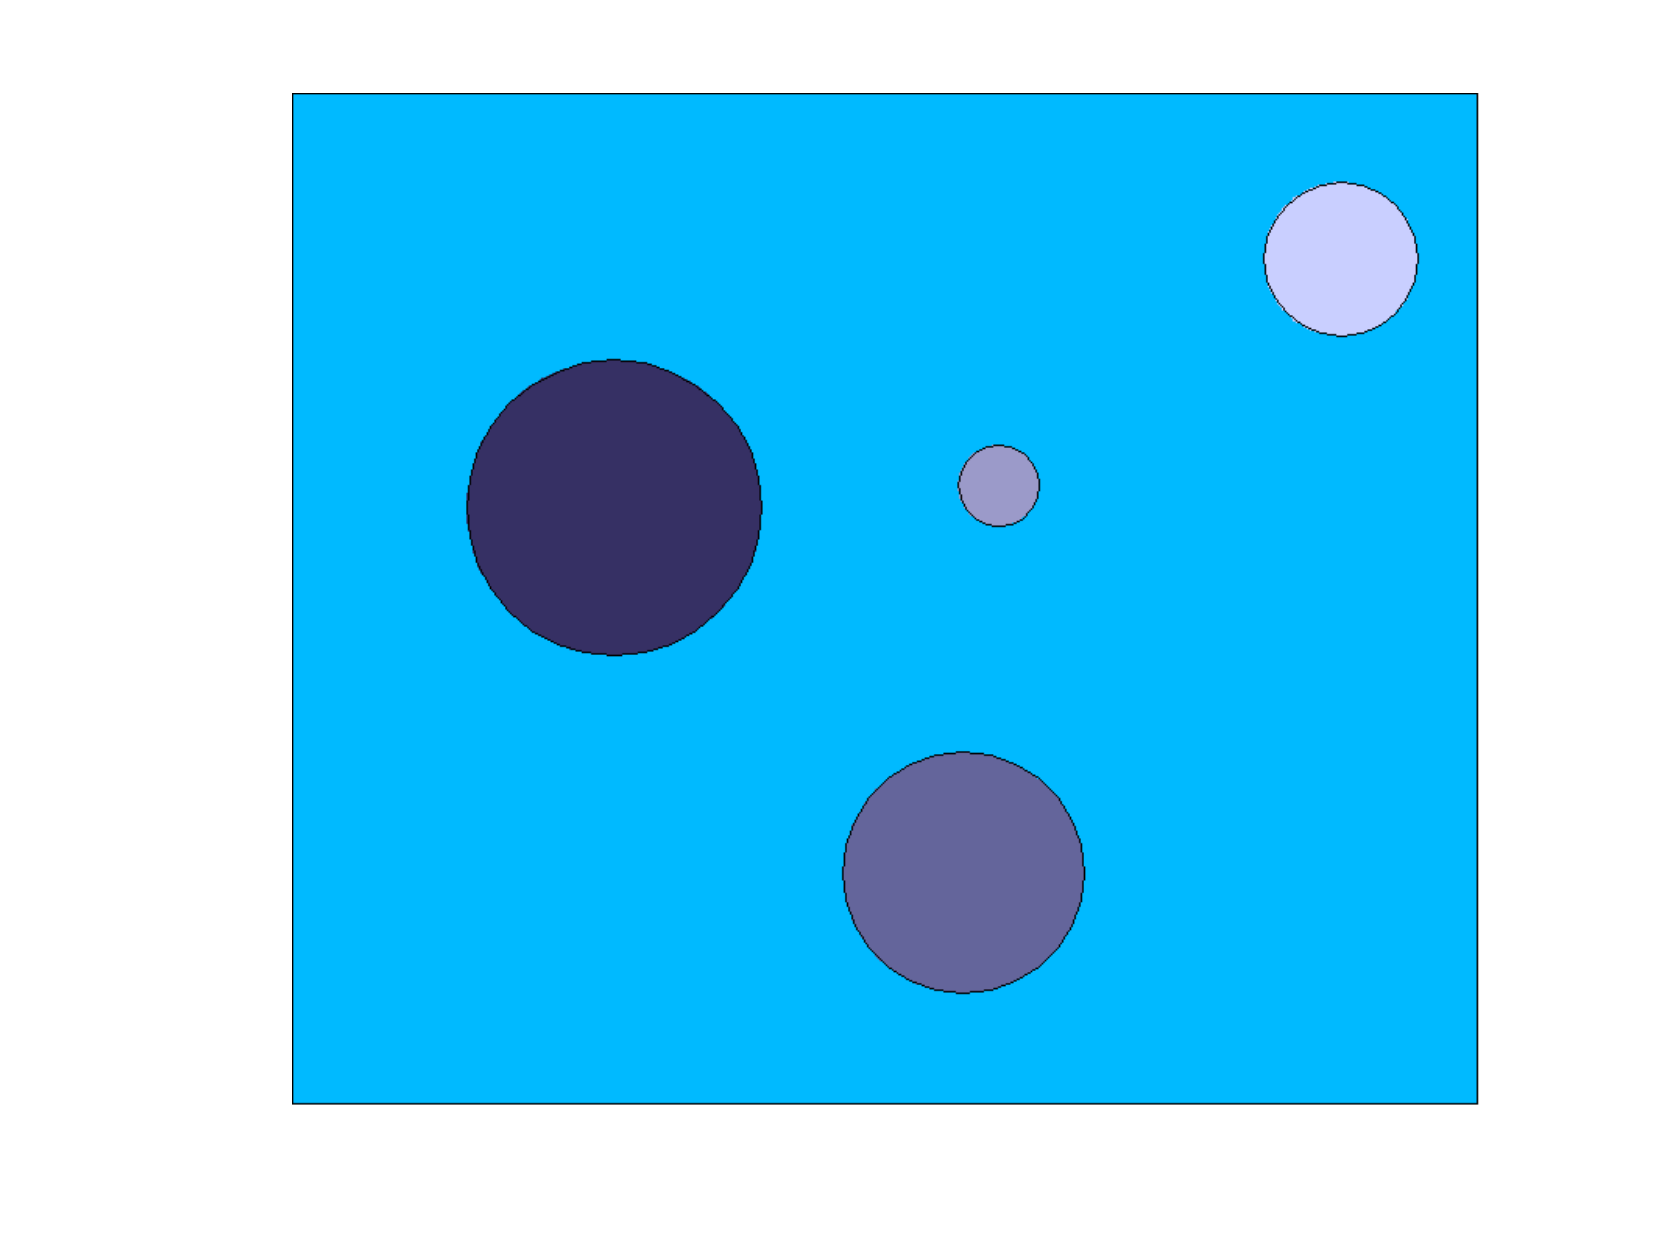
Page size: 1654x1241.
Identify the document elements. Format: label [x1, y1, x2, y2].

picture [844, 753, 1084, 993]
picture [1264, 182, 1417, 336]
picture [292, 93, 1480, 1108]
picture [958, 445, 1039, 526]
picture [467, 360, 761, 655]
